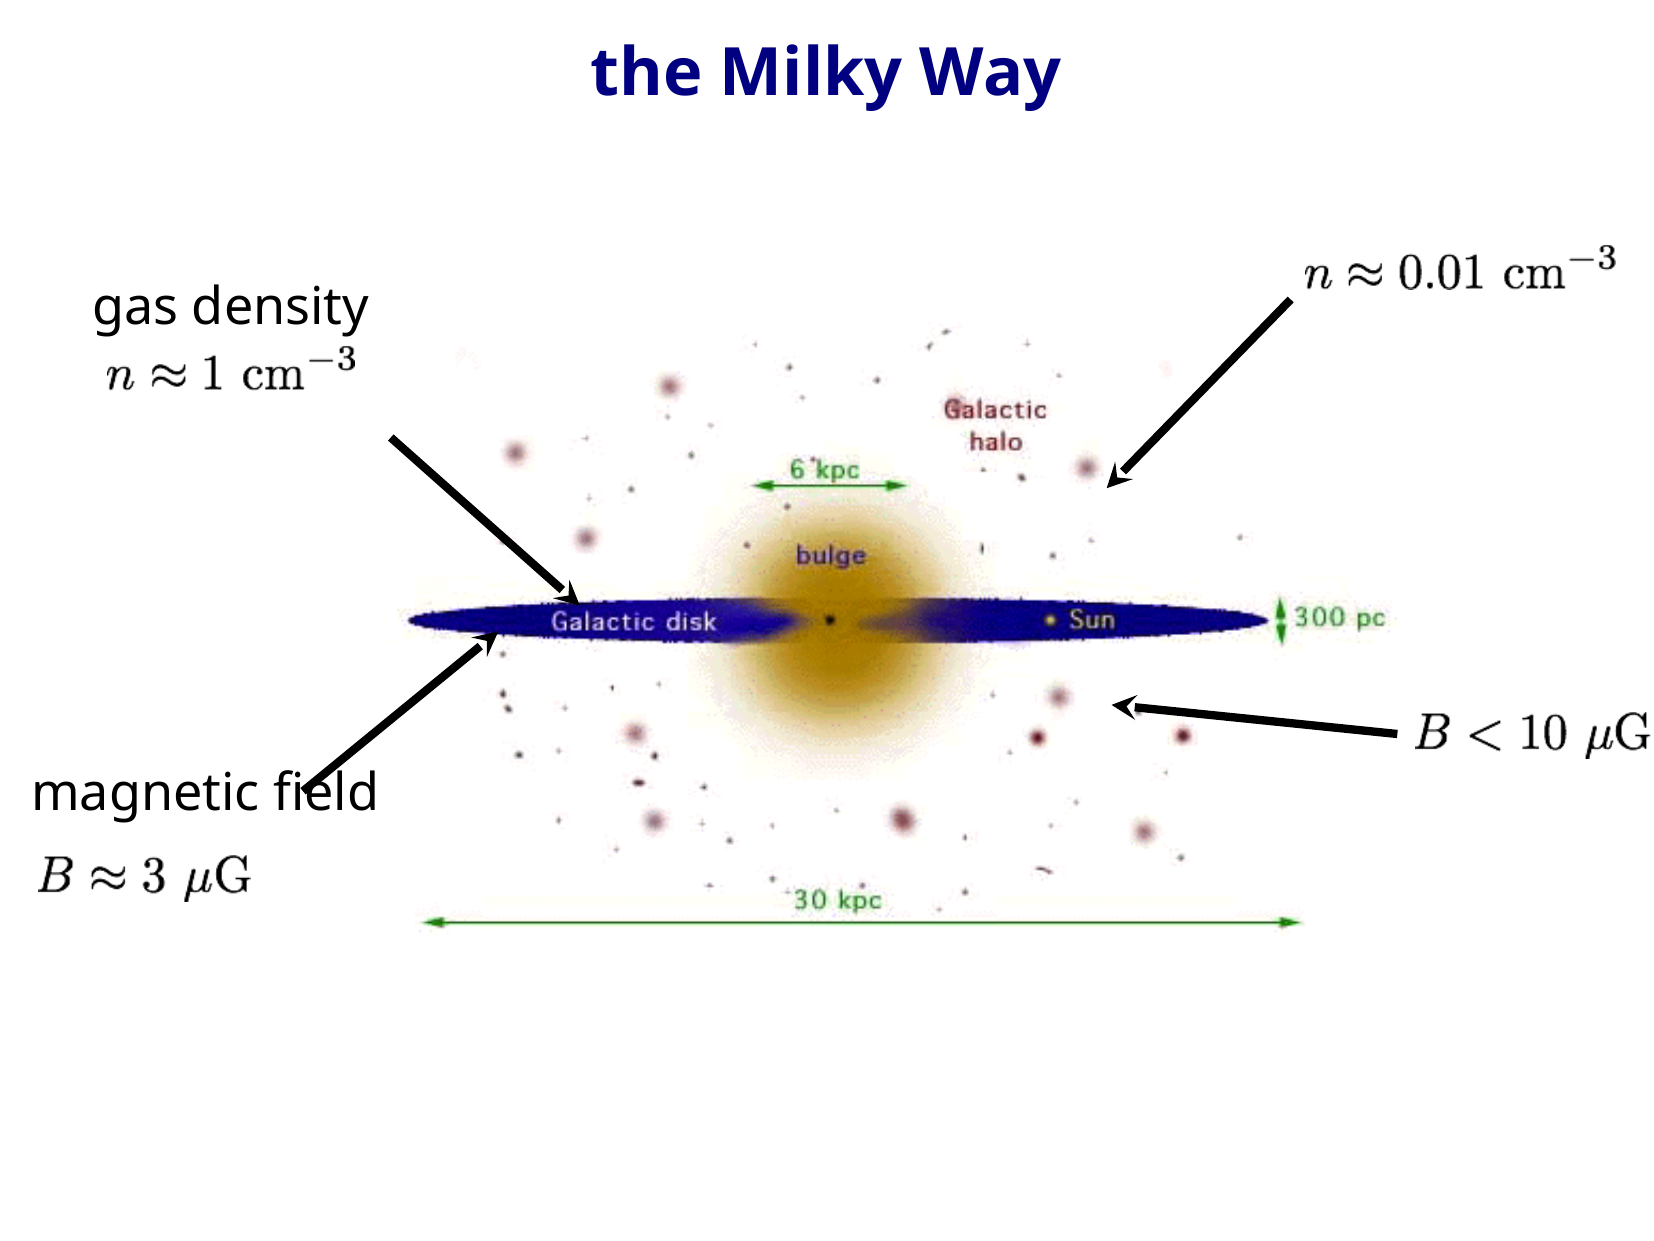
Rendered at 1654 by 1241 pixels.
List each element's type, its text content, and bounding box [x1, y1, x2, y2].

text_box gas density [76, 269, 386, 339]
picture [1305, 244, 1616, 290]
picture [1415, 711, 1652, 759]
text_box the Milky Way [0, 6, 1653, 133]
picture [381, 301, 1397, 937]
picture [107, 345, 355, 391]
text_box magnetic field [51, 755, 360, 826]
picture [38, 854, 251, 902]
